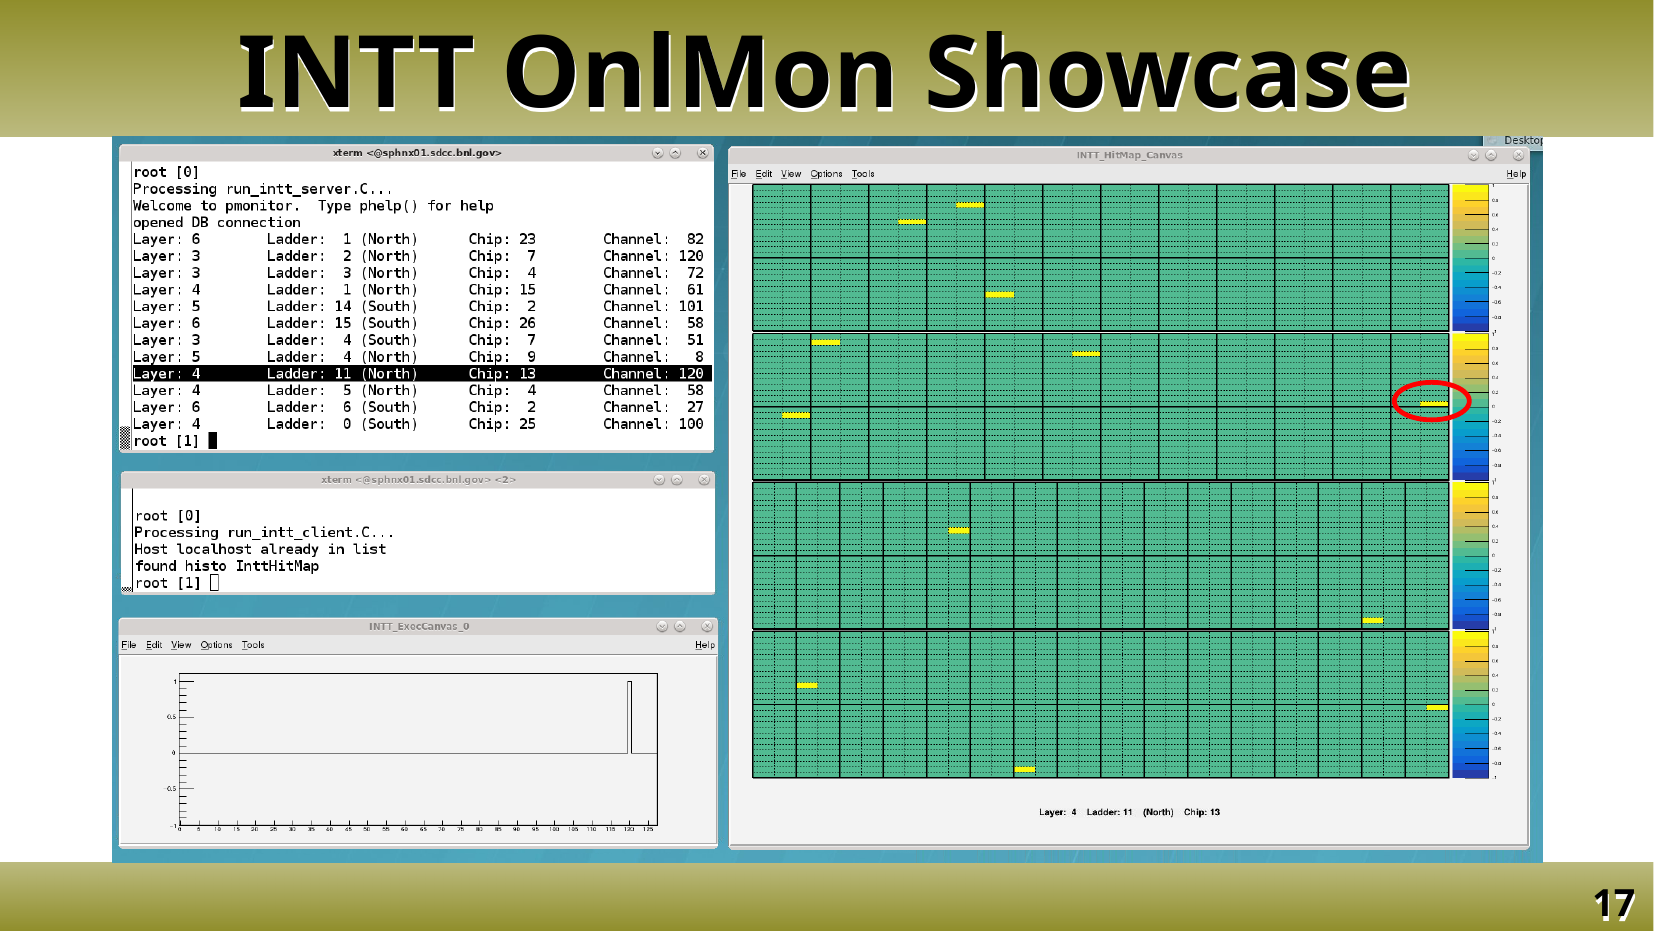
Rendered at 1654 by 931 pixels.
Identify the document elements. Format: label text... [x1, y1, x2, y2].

text_box INTT OnlMon Showcase [0, 0, 1651, 137]
text_box 17 [825, 864, 1651, 931]
picture [112, 136, 1543, 863]
text_box [0, 862, 1654, 931]
